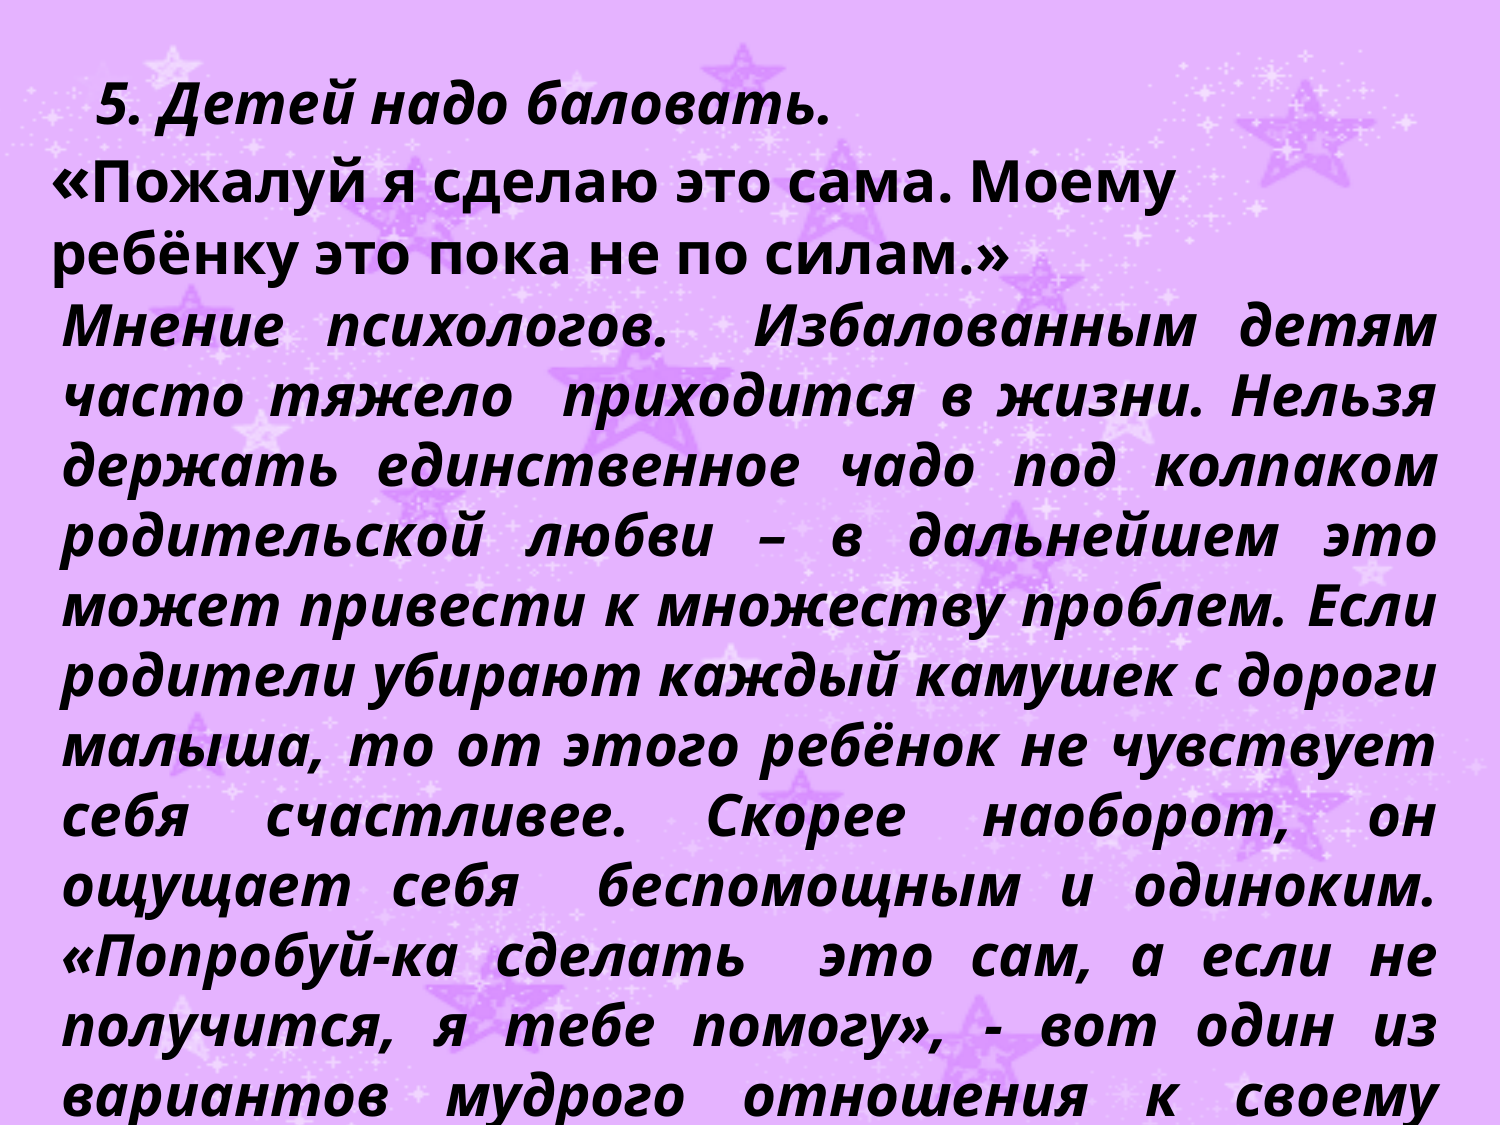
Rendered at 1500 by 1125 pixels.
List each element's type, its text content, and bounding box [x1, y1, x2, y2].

text_box 5. Детей надо баловать. [82, 58, 1114, 128]
picture [0, 0, 1500, 1125]
text_box «Пожалуй я сделаю это сама. Моему ребёнку это пока не по силам.» [35, 128, 1348, 294]
text_box Мнение психологов. Избалованным детям часто тяжело приходится в жизни. Нельзя держать единственное чадо под колпаком родительской любви – в дальнейшем это может привести к множеству проблем. Если родители убирают каждый камушек с дороги малыша, то от этого ребёнок не чувствует себя счастливее. Скорее наоборот, он ощущает себя беспомощным и одиноким. «Попробуй-ка сделать это сам, а если не получится, я тебе помогу», - вот один из вариантов мудрого отношения к своему ребёнку. [46, 281, 1454, 1125]
